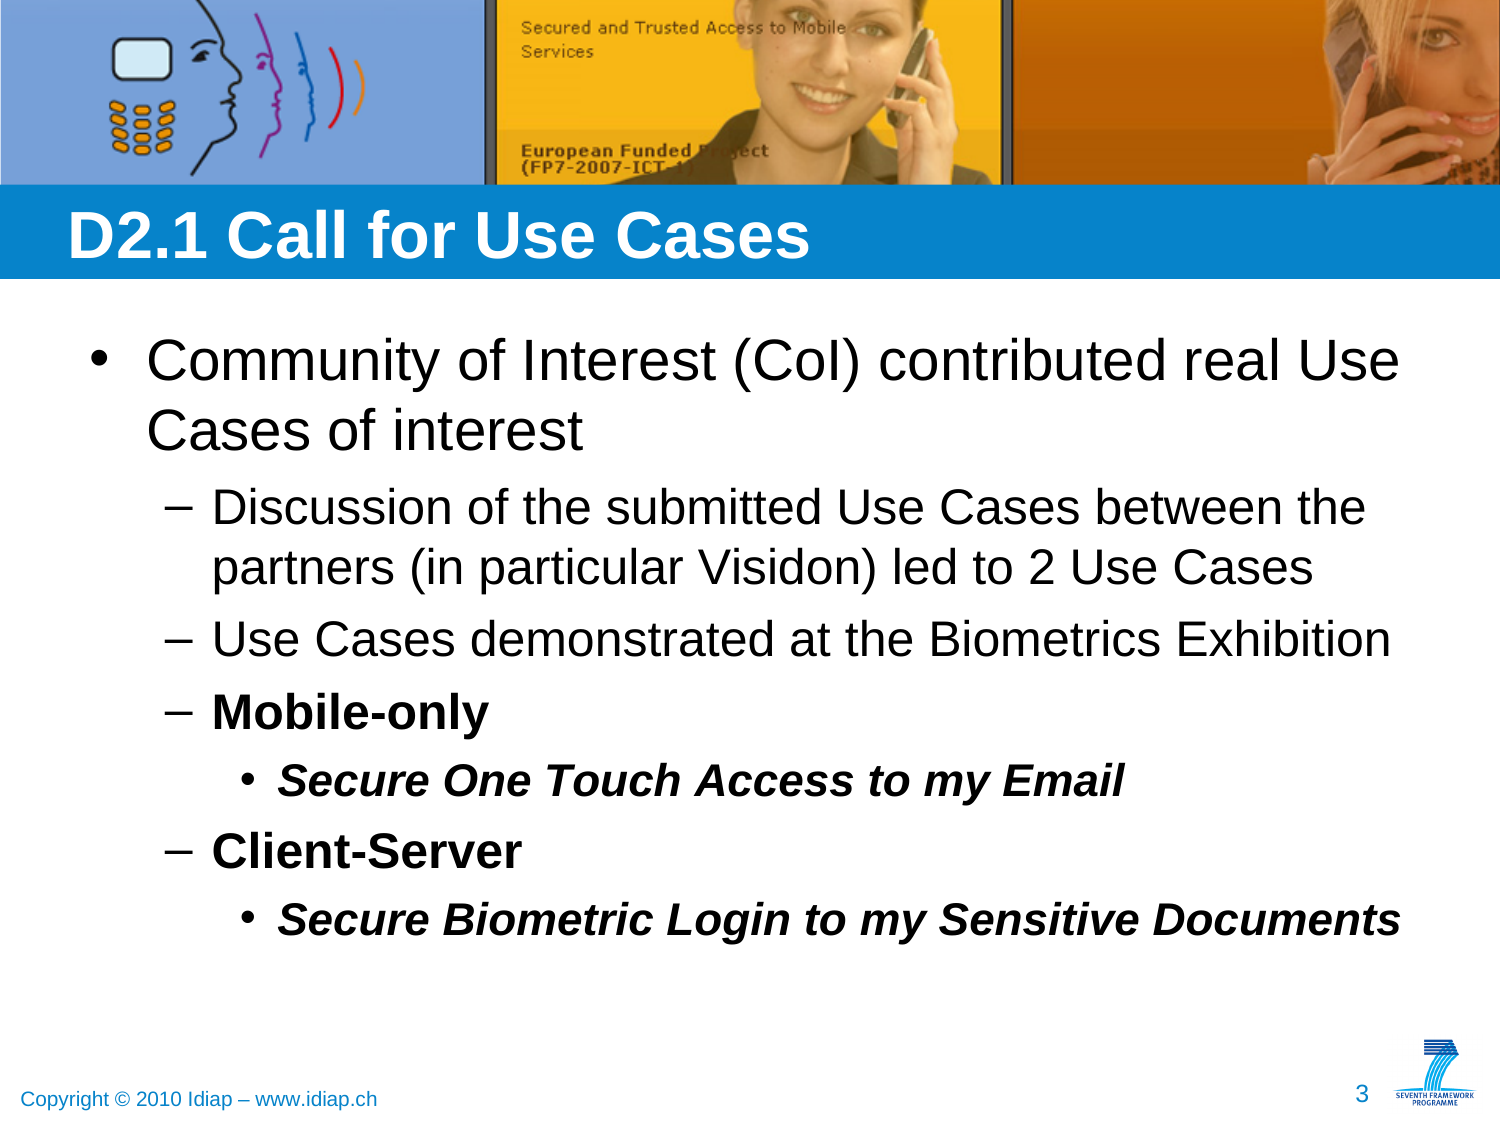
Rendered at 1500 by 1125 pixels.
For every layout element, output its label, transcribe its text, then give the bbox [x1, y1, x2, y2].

picture [1387, 1034, 1483, 1114]
title D2.1 Call for Use Cases [53, 183, 1437, 280]
list Community of Interest (CoI) contributed real Use Cases of interest Discussion of the submitted Use Cases between the partners (in particular Visidon) led to 2 Use Cases Use Cases demonstrated at the Biometrics Exhibition Mobile-only Secure One Touch Access to my Email Client-Server Secure Biometric Login to my Sensitive Documents [75, 314, 1447, 1073]
picture [0, 0, 1500, 184]
